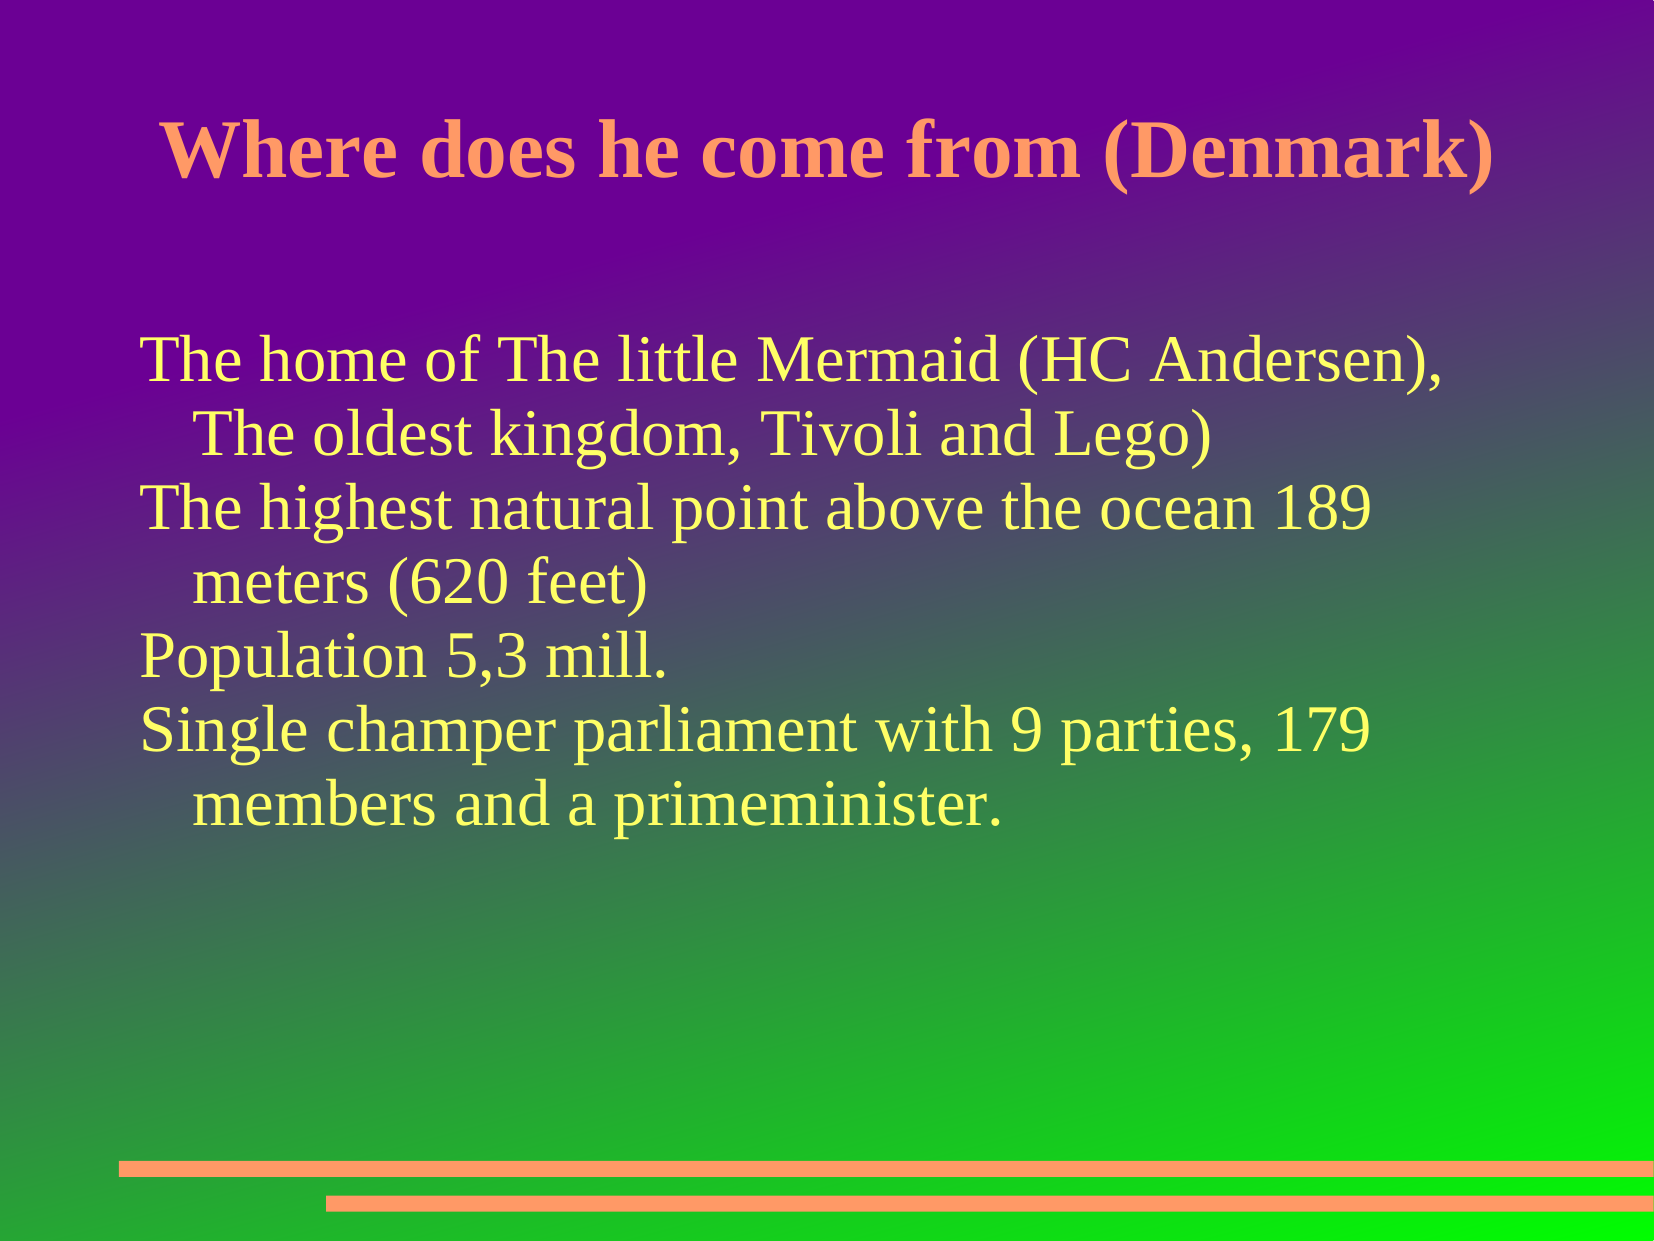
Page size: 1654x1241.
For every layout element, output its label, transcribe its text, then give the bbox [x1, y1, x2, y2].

list The home of The little Mermaid (HC Andersen), The oldest kingdom, Tivoli and Lego) The highest natural point above the ocean 189 meters (620 feet) Population 5,3 mill. Single champer parliament with 9 parties, 179 members and a primeminister. [121, 322, 1561, 1133]
title Where does he come from (Denmark) [121, 46, 1534, 254]
